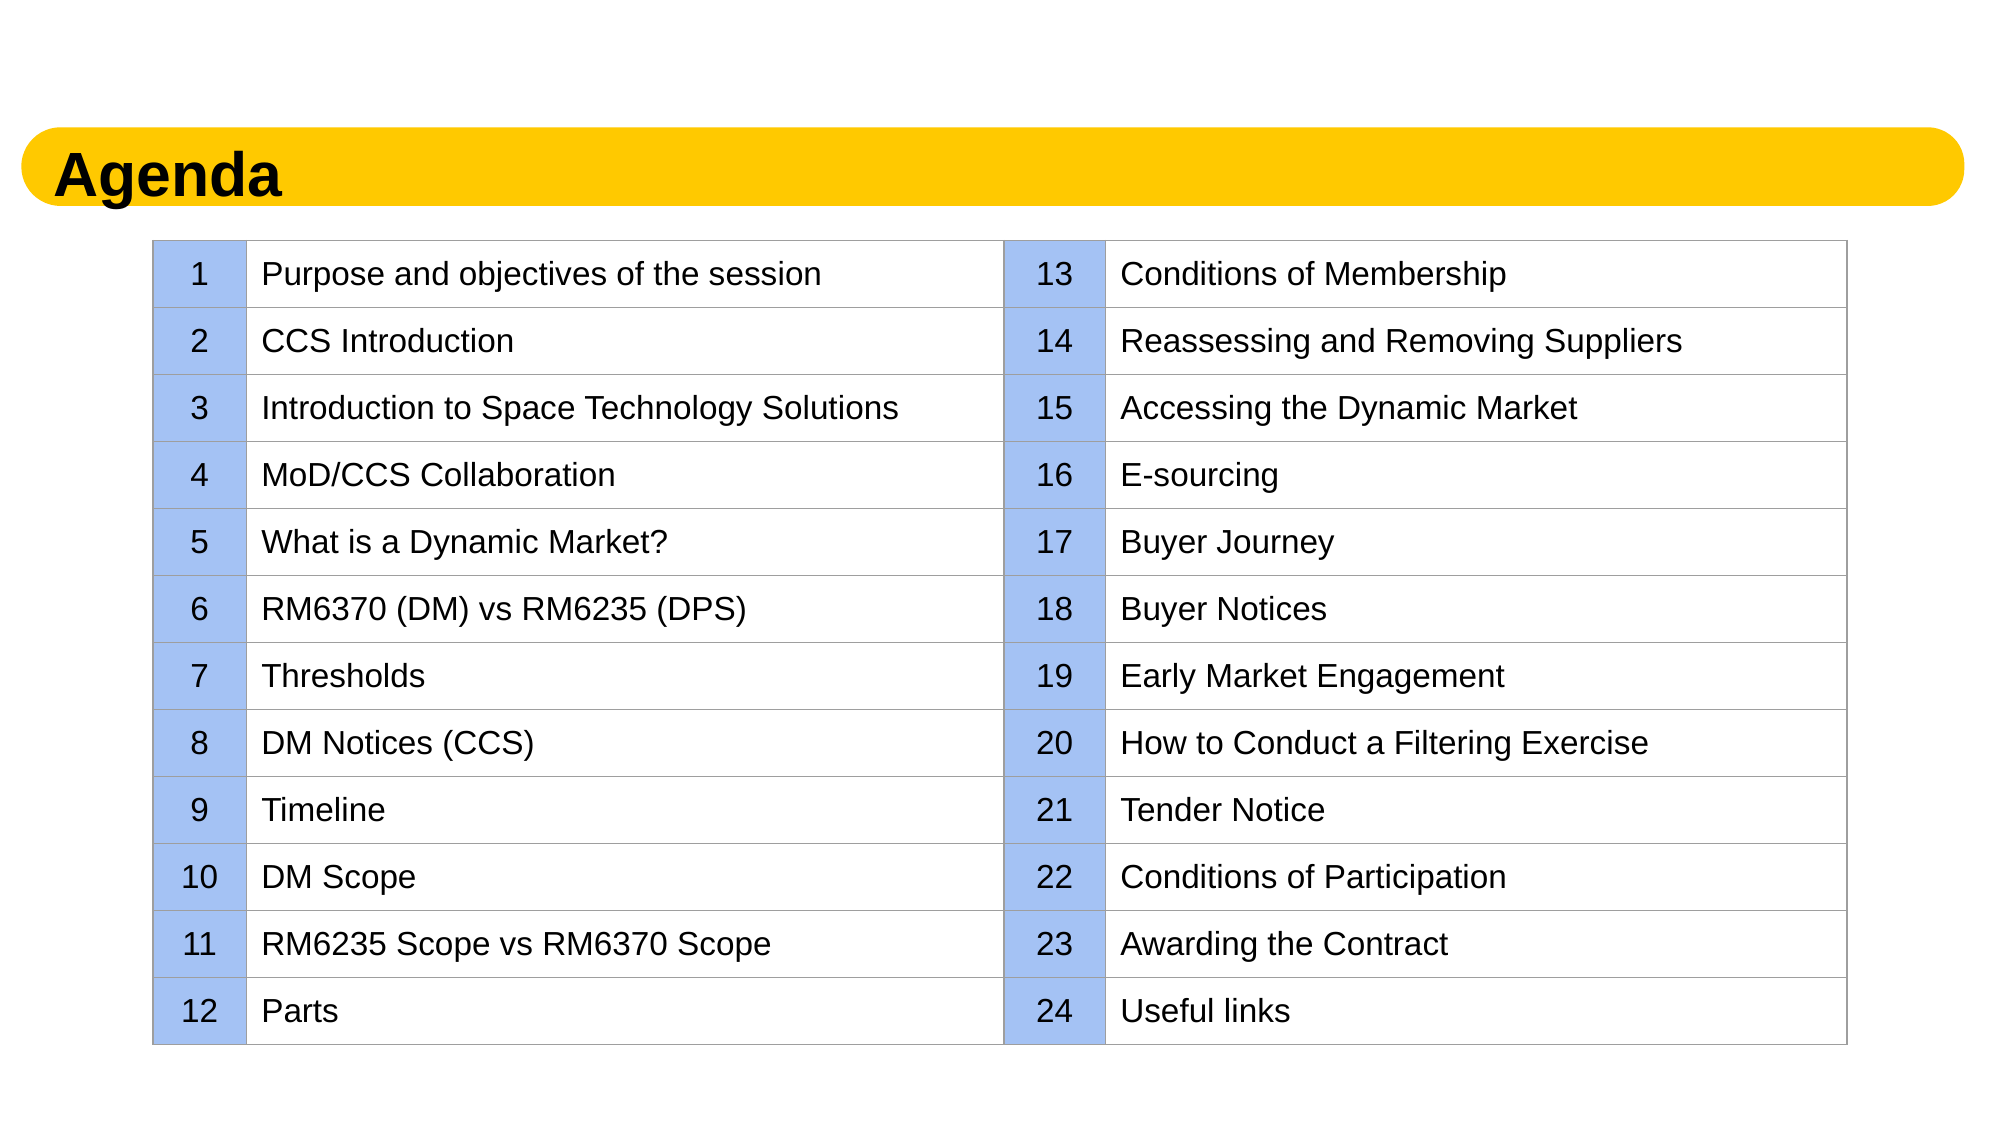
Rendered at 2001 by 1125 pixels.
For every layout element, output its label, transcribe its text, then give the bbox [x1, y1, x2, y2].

table_cell 12 [154, 978, 246, 1044]
table_cell Awarding the Contract [1106, 911, 1846, 977]
table_cell 5 [154, 509, 246, 575]
table_header 1 [154, 241, 246, 307]
table_cell Buyer Notices [1106, 576, 1846, 642]
table_cell 14 [1005, 308, 1105, 374]
table_cell DM Scope [247, 844, 1003, 910]
table_cell 8 [154, 710, 246, 776]
table_cell 24 [1005, 978, 1105, 1044]
table_header 13 [1005, 241, 1105, 307]
text_box Agenda [38, 128, 1194, 215]
table_cell Early Market Engagement [1106, 643, 1846, 709]
table_cell E-sourcing [1106, 442, 1846, 508]
table_cell Conditions of Participation [1106, 844, 1846, 910]
table_cell 11 [154, 911, 246, 977]
table_cell 3 [154, 375, 246, 441]
table_cell Thresholds [247, 643, 1003, 709]
table_cell RM6370 (DM) vs RM6235 (DPS) [247, 576, 1003, 642]
table_cell 20 [1005, 710, 1105, 776]
table_cell 19 [1005, 643, 1105, 709]
table_cell What is a Dynamic Market? [247, 509, 1003, 575]
table_header Purpose and objectives of the session [247, 241, 1003, 307]
table_cell 17 [1005, 509, 1105, 575]
table_cell 23 [1005, 911, 1105, 977]
table_cell Accessing the Dynamic Market [1106, 375, 1846, 441]
table_cell 22 [1005, 844, 1105, 910]
table_cell Tender Notice [1106, 777, 1846, 843]
table_cell 6 [154, 576, 246, 642]
table_cell MoD/CCS Collaboration [247, 442, 1003, 508]
table_cell CCS Introduction [247, 308, 1003, 374]
table_cell 15 [1005, 375, 1105, 441]
table_cell DM Notices (CCS) [247, 710, 1003, 776]
table_cell 10 [154, 844, 246, 910]
table_cell 16 [1005, 442, 1105, 508]
table_header Conditions of Membership [1106, 241, 1846, 307]
table_cell 2 [154, 308, 246, 374]
table_cell 18 [1005, 576, 1105, 642]
table_cell 9 [154, 777, 246, 843]
table_cell 4 [154, 442, 246, 508]
table_cell RM6235 Scope vs RM6370 Scope [247, 911, 1003, 977]
table_cell Buyer Journey [1106, 509, 1846, 575]
table_cell How to Conduct a Filtering Exercise [1106, 710, 1846, 776]
table_cell Timeline [247, 777, 1003, 843]
table_cell Useful links [1106, 978, 1846, 1044]
table_cell Parts [247, 978, 1003, 1044]
table_cell 21 [1005, 777, 1105, 843]
table_cell 7 [154, 643, 246, 709]
table_cell Introduction to Space Technology Solutions [247, 375, 1003, 441]
table_cell Reassessing and Removing Suppliers [1106, 308, 1846, 374]
